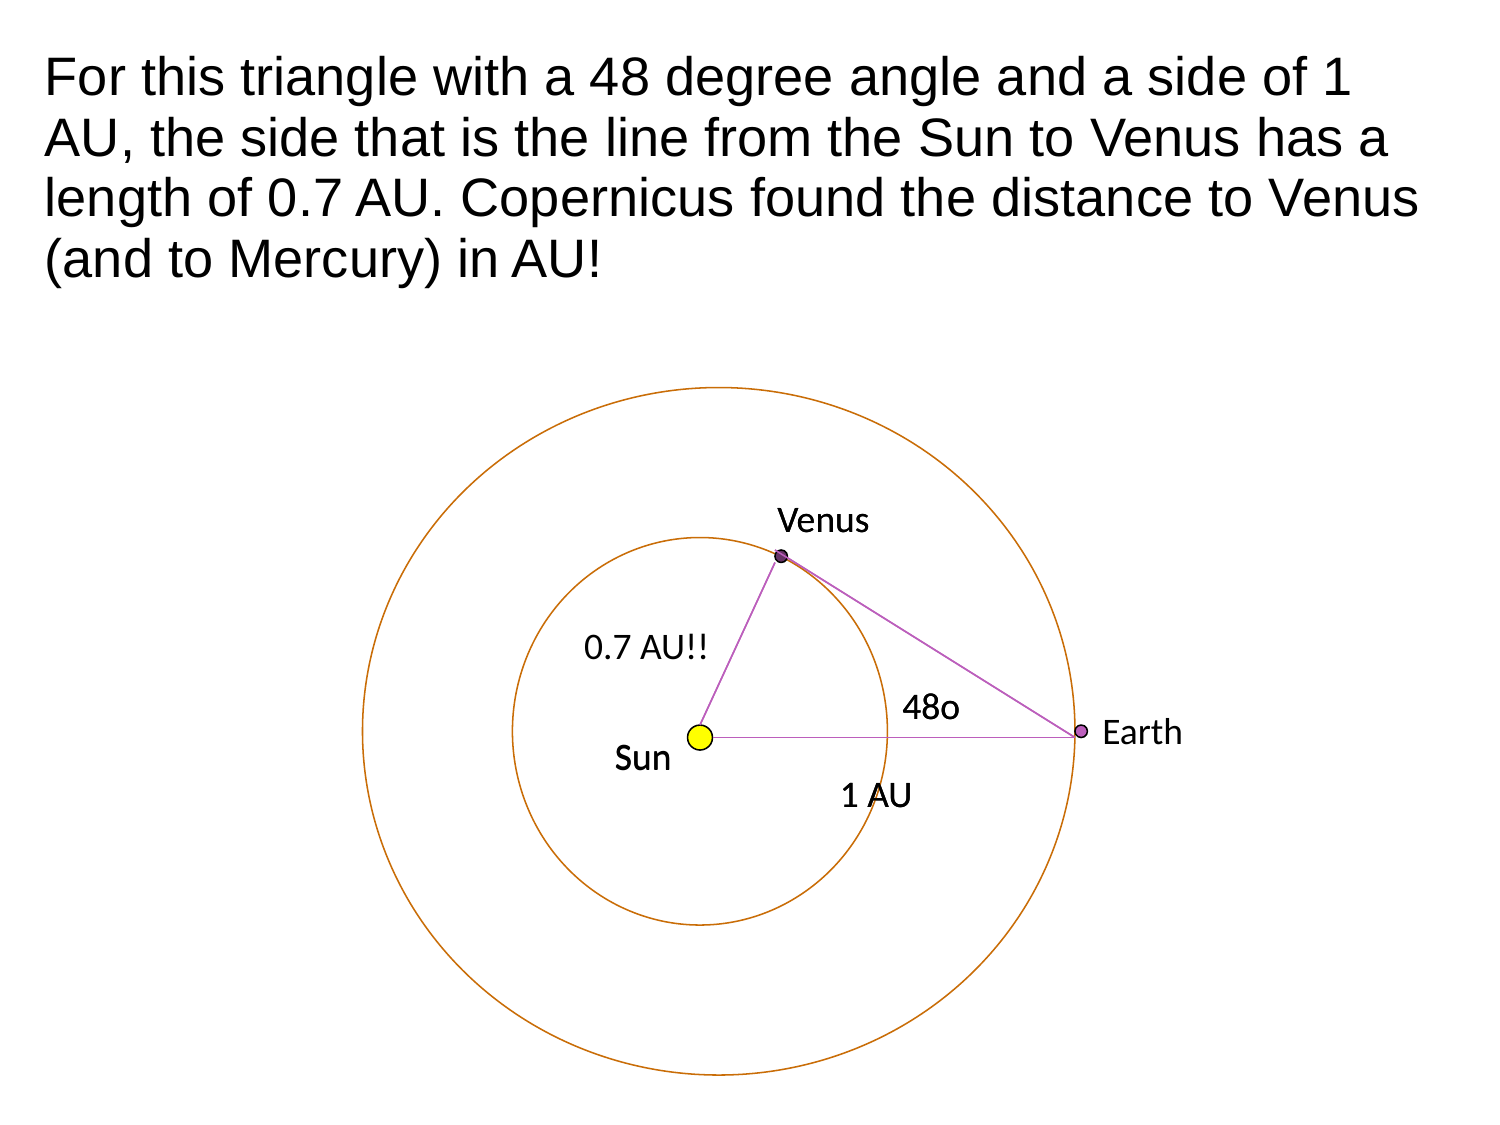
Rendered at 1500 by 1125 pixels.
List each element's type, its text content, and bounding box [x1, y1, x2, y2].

text_box 1 AU [824, 762, 988, 823]
text_box 48o [887, 675, 1000, 735]
text_box Sun [599, 725, 763, 785]
text_box [774, 552, 787, 563]
text_box For this triangle with a 48 degree angle and a side of 1 AU, the side that is the line from the Sun to Venus has a length of 0.7 AU. Copernicus found the distance to Venus (and to Mercury) in AU! [516, 389, 922, 451]
text_box Earth [1087, 699, 1250, 760]
text_box [1074, 725, 1088, 738]
text_box [778, 549, 788, 556]
text_box For this triangle with a 48 degree angle and a side of 1 AU, the side that is the line from the Sun to Venus has a length of 0.7 AU. Copernicus found the distance to Venus (and to Mercury) in AU! [30, 39, 1441, 451]
text_box Venus [762, 487, 925, 548]
text_box 0.7 AU!! [569, 614, 732, 675]
